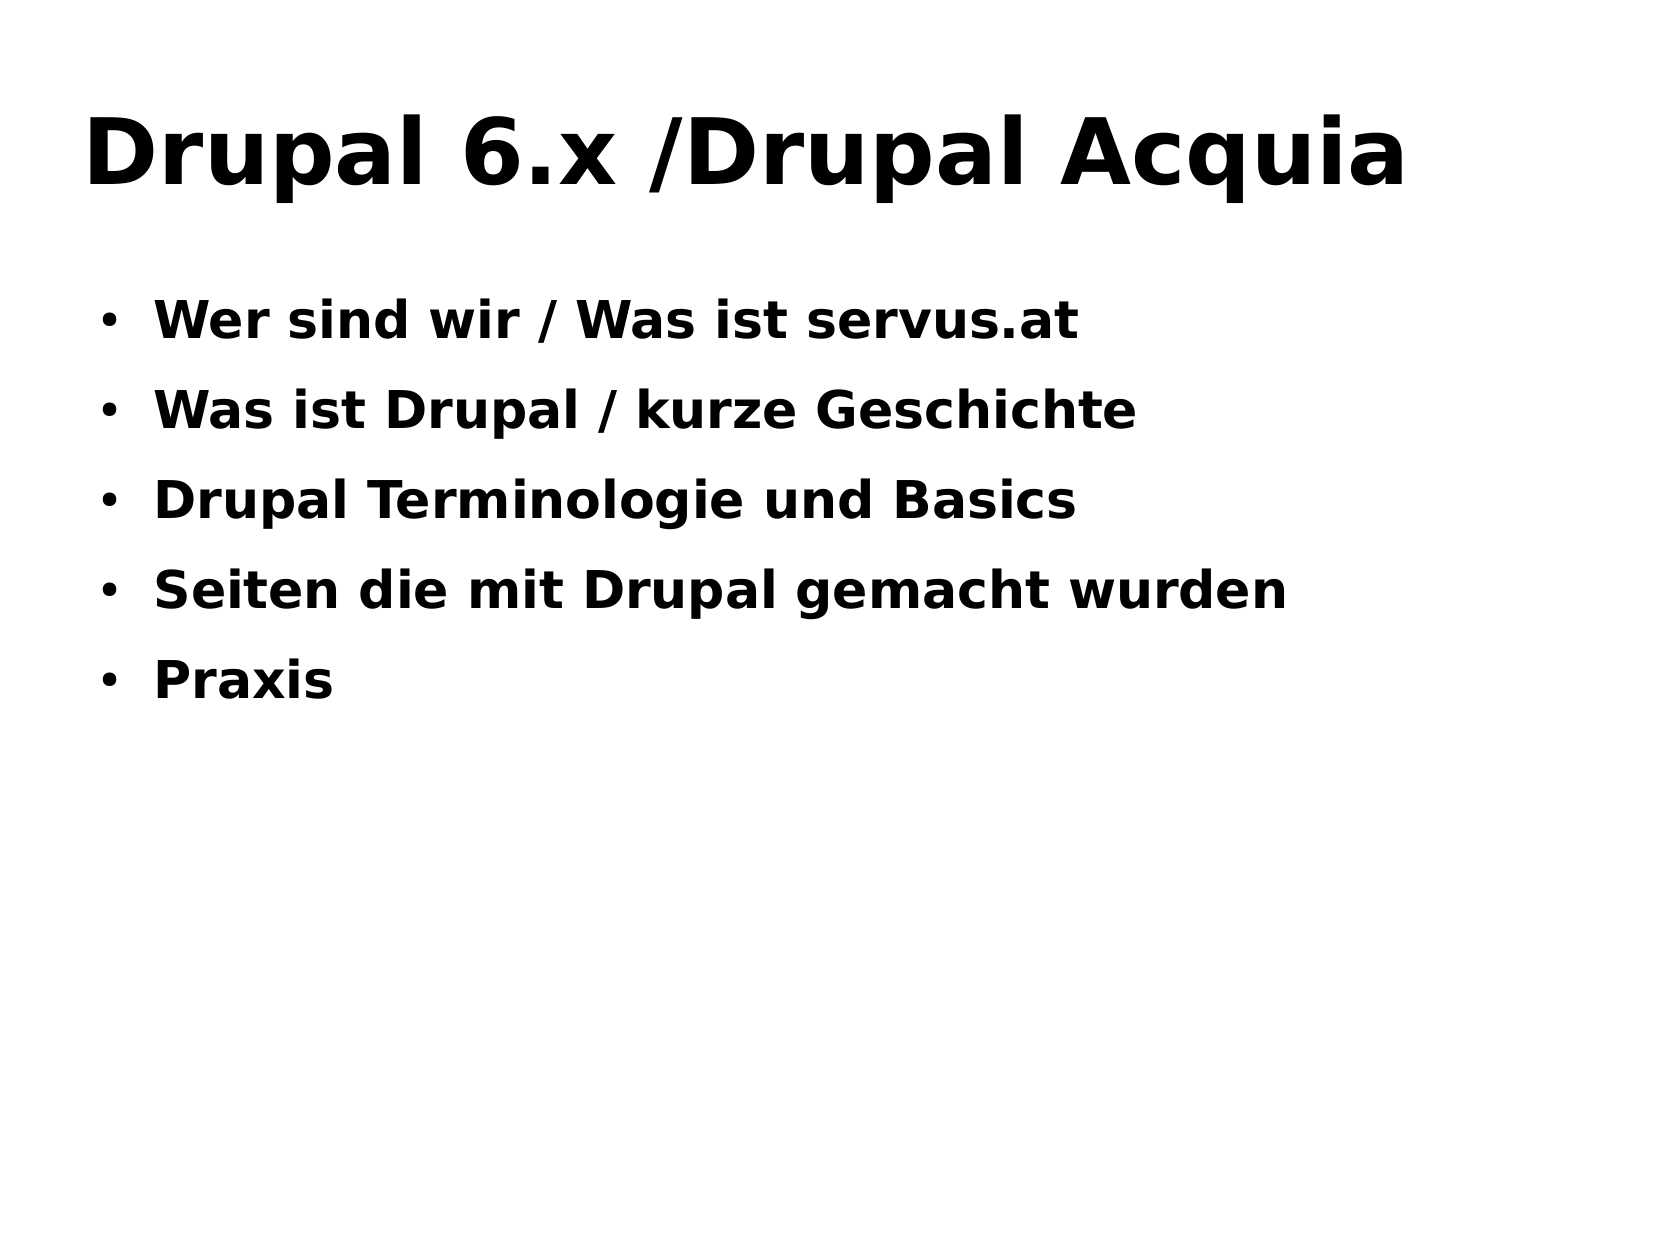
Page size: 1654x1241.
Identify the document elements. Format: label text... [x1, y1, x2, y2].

list Wer sind wir / Was ist servus.at Was ist Drupal / kurze Geschichte Drupal Terminologie und Basics Seiten die mit Drupal gemacht wurden Praxis [82, 290, 1571, 1094]
title Drupal 6.x /Drupal Acquia [82, 49, 1571, 257]
